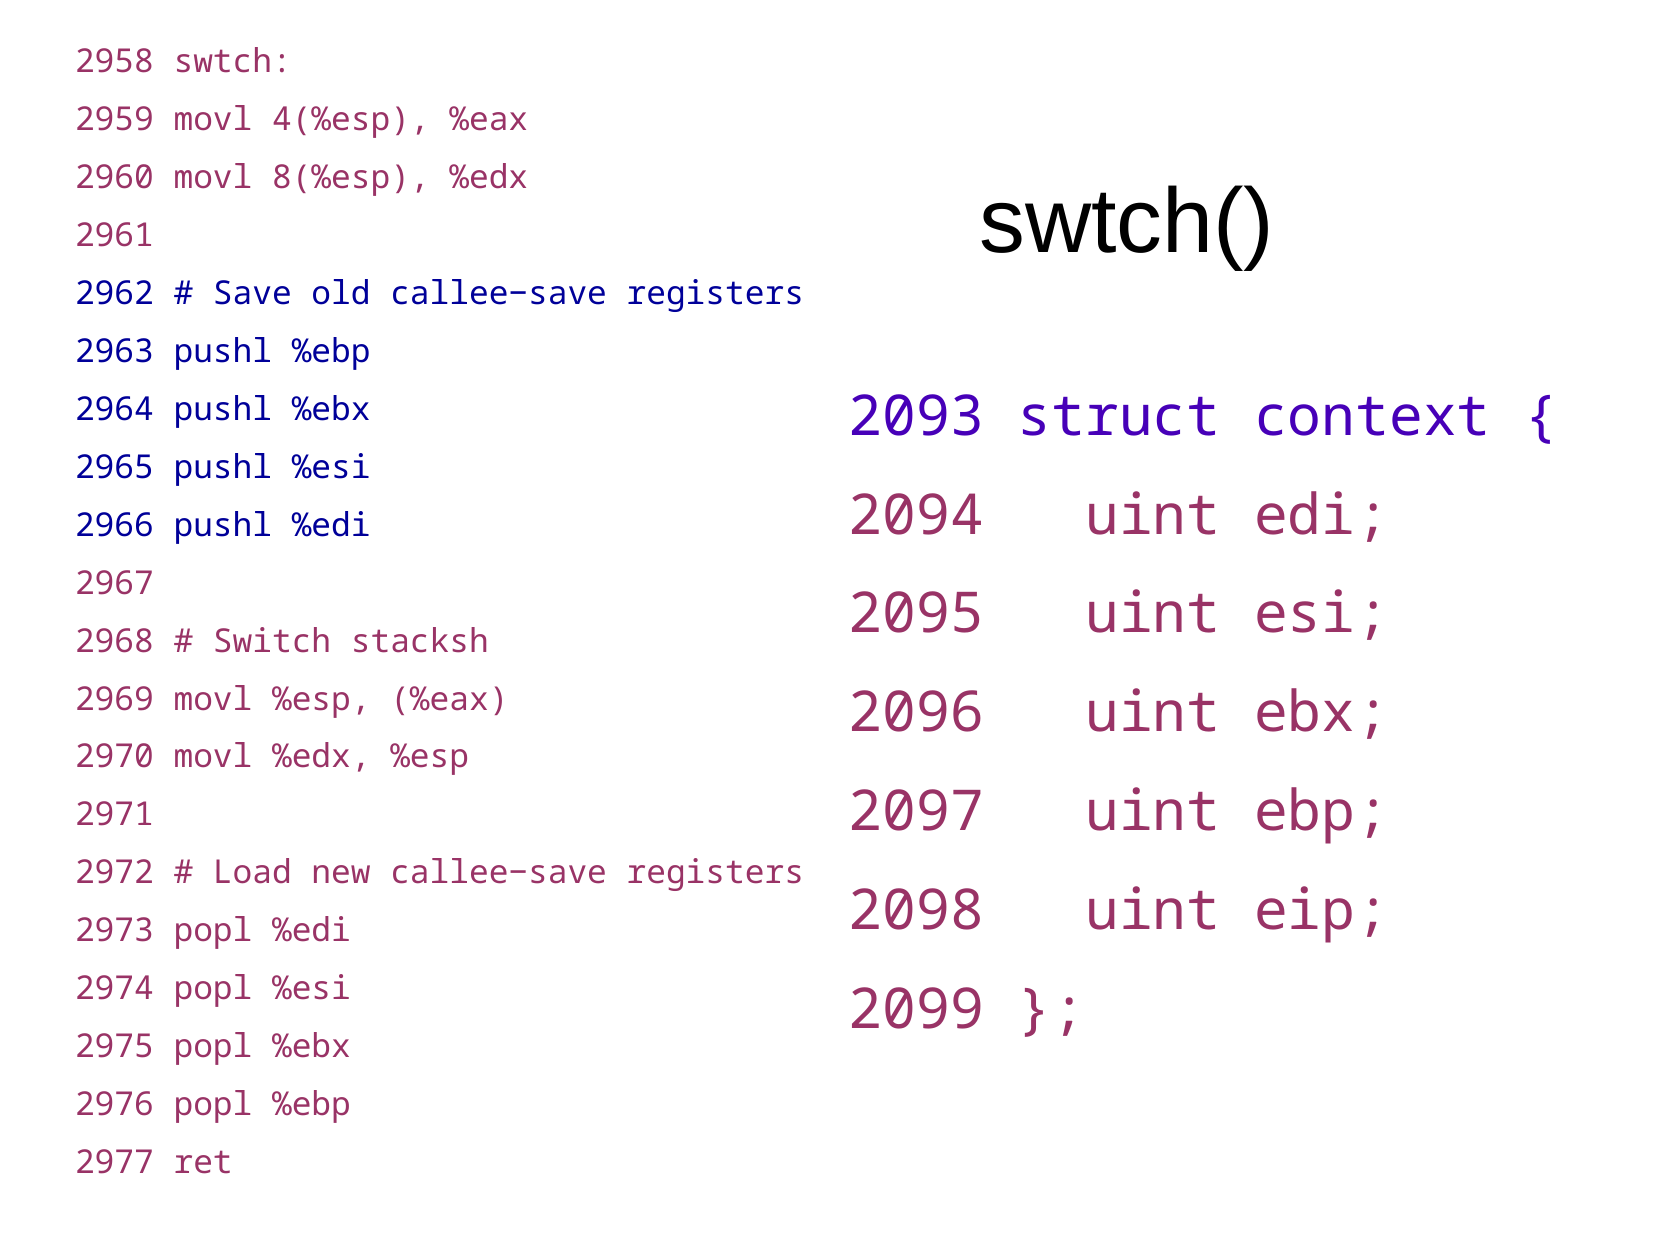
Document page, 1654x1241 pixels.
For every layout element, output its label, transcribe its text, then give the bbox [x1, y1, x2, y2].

title swtch() [679, 117, 1576, 325]
list 2958 swtch: 2959 movl 4(%esp), %eax 2960 movl 8(%esp), %edx 2961 2962 # Save old callee−save registers 2963 pushl %ebp 2964 pushl %ebx 2965 pushl %esi 2966 pushl %edi 2967 2968 # Switch stacksh 2969 movl %esp, (%eax) 2970 movl %edx, %esp 2971 2972 # Load new callee−save registers 2973 popl %edi 2974 popl %esi 2975 popl %ebx 2976 popl %ebp 2977 ret [75, 37, 1613, 1201]
list 2093 struct context { 2094 uint edi; 2095 uint esi; 2096 uint ebx; 2097 uint ebp; 2098 uint eip; 2099 }; [848, 375, 1576, 1095]
